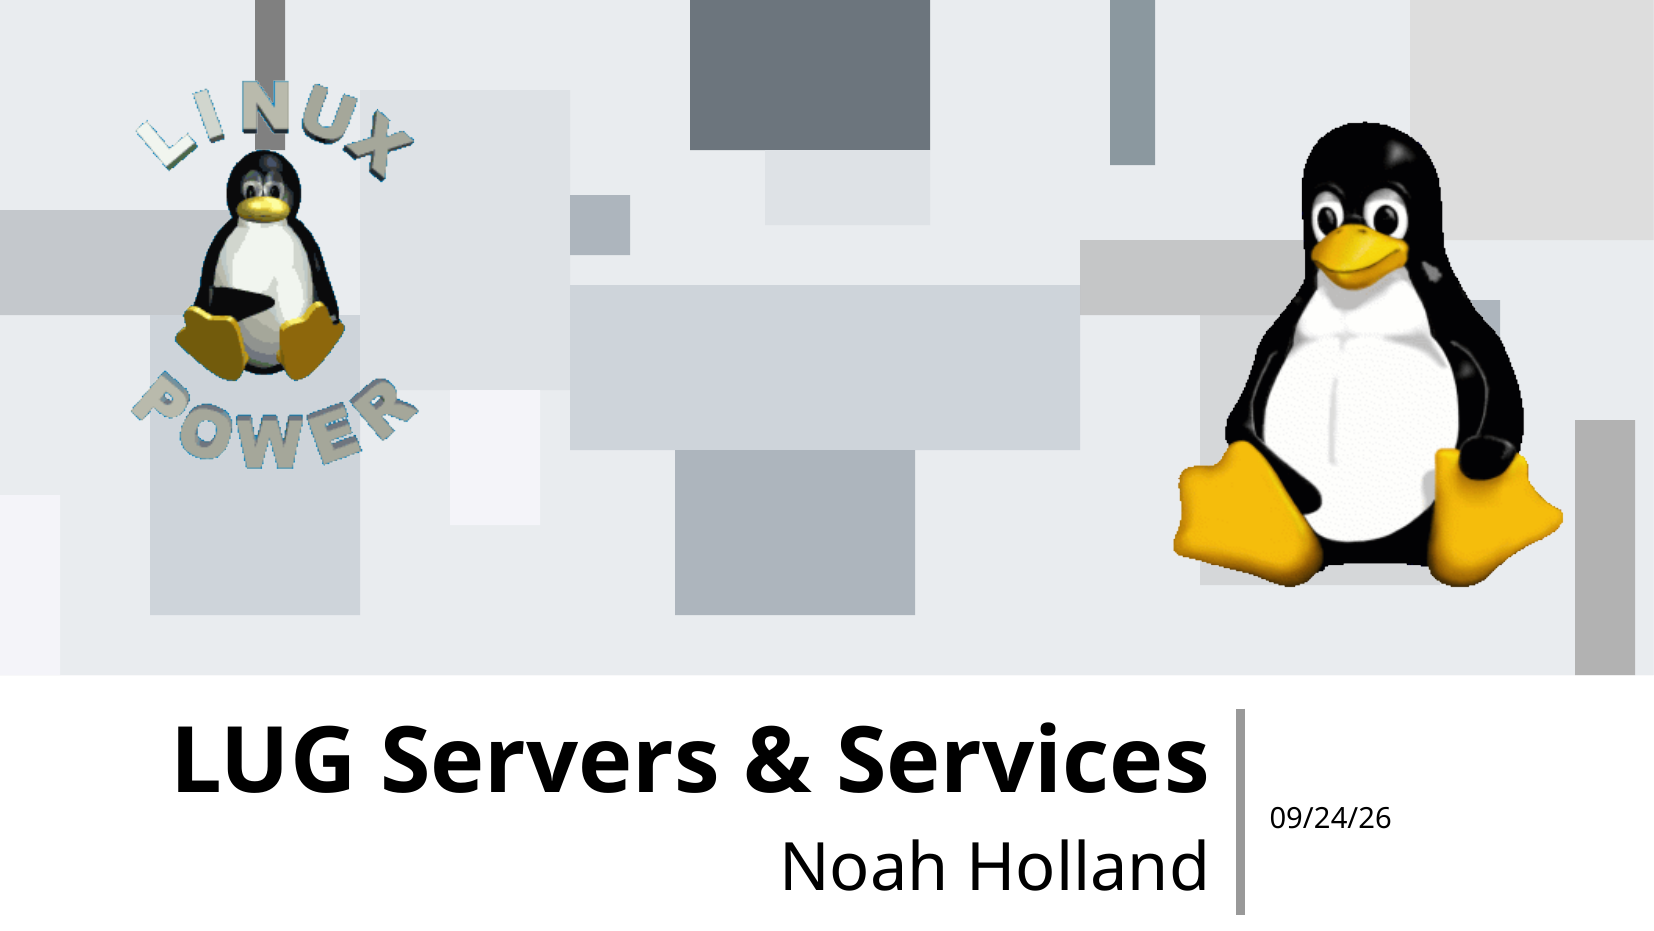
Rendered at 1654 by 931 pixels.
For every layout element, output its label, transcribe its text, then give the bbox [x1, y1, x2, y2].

picture [1161, 109, 1576, 601]
subtitle Noah Holland [59, 819, 1211, 911]
title LUG Servers & Services [59, 693, 1211, 819]
picture [37, 37, 507, 507]
